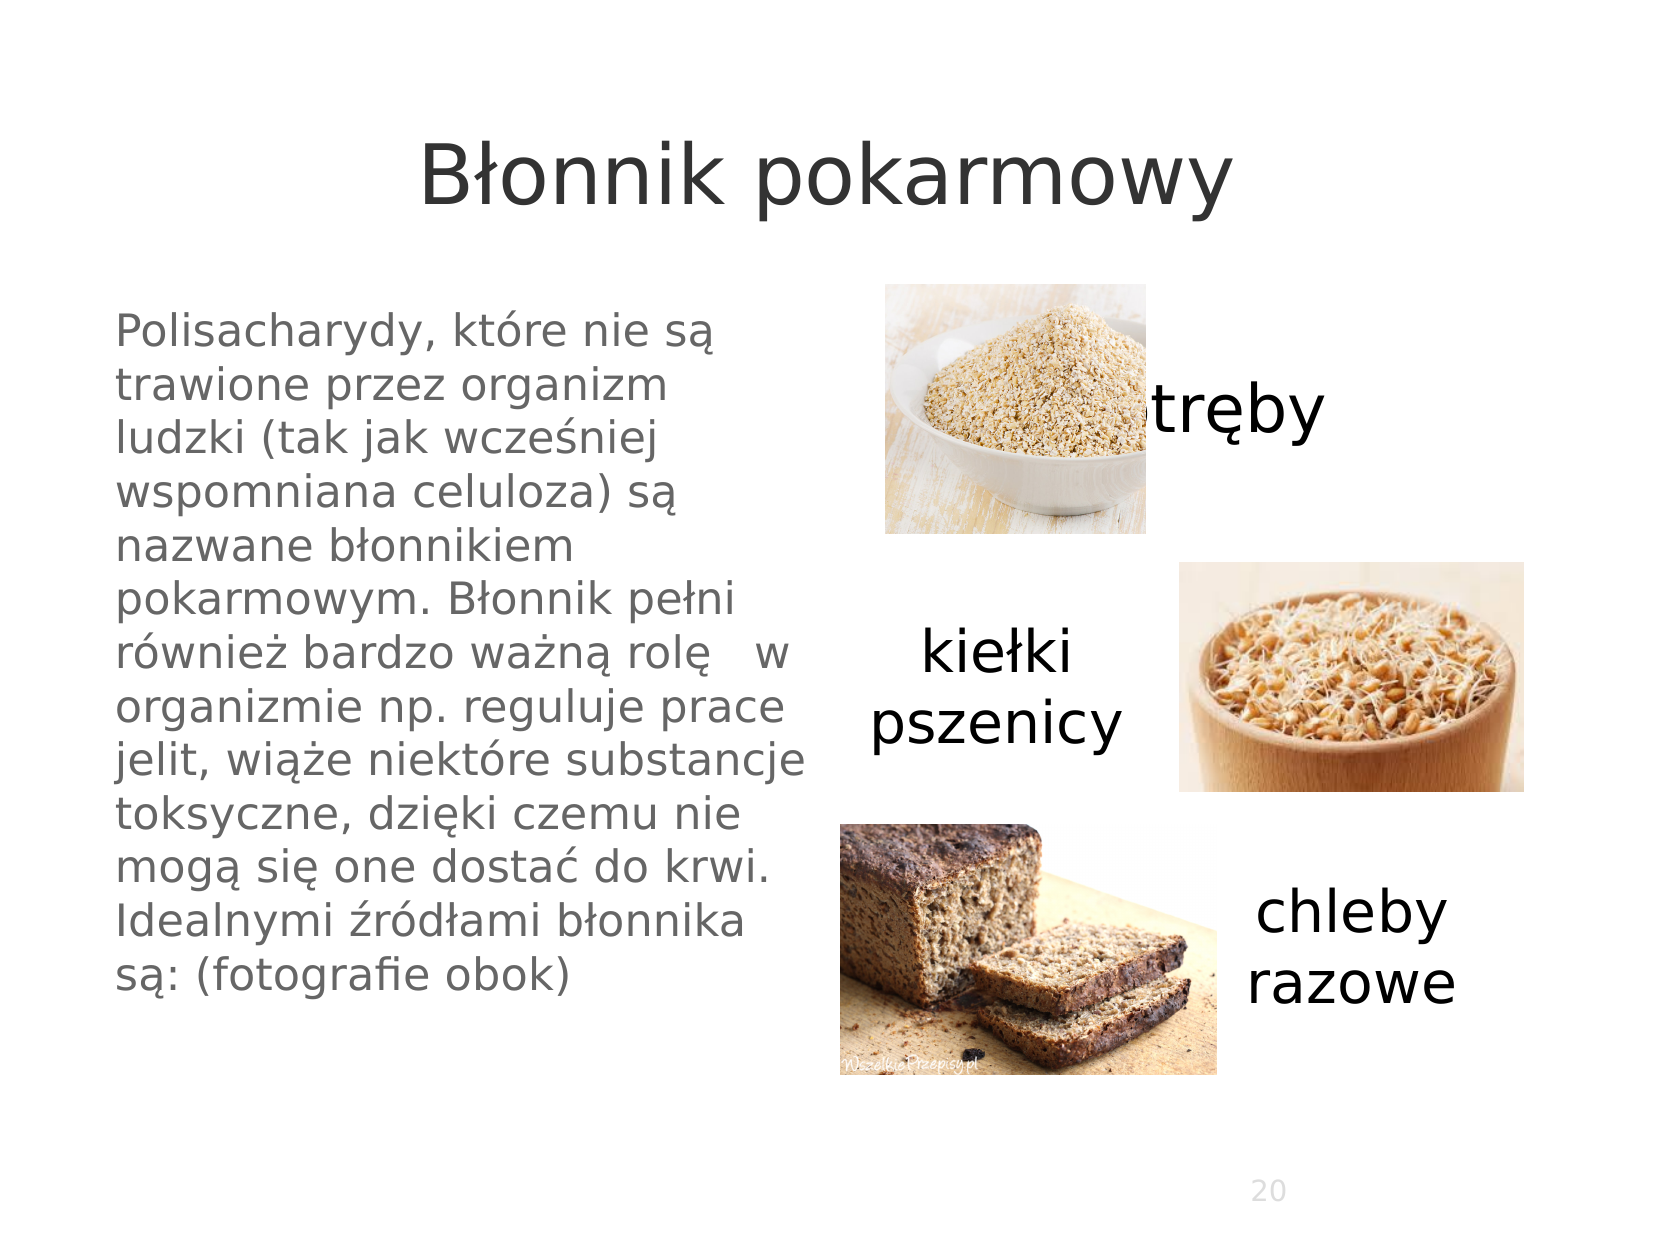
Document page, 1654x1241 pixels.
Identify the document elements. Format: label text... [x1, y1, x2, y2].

picture [840, 824, 1217, 1075]
picture [885, 284, 1146, 534]
title Błonnik pokarmowy [114, 73, 1539, 271]
list otręby [1146, 366, 1416, 463]
list chleby razowe [1169, 874, 1536, 1016]
list Polisacharydy, które nie są trawione przez organizm ludzki (tak jak wcześniej wspomniana celuloza) są nazwane błonnikiem pokarmowym. Błonnik pełni również bardzo ważną rolę w organizmie np. reguluje prace jelit, wiąże niektóre substancje toksyczne, dzięki czemu nie mogą się one dostać do krwi. Idealnymi źródłami błonnika są: (fotografie obok) [114, 302, 810, 1033]
text_box [1250, 1172, 1636, 1241]
picture [1179, 562, 1524, 792]
list kiełki pszenicy [813, 614, 1180, 756]
